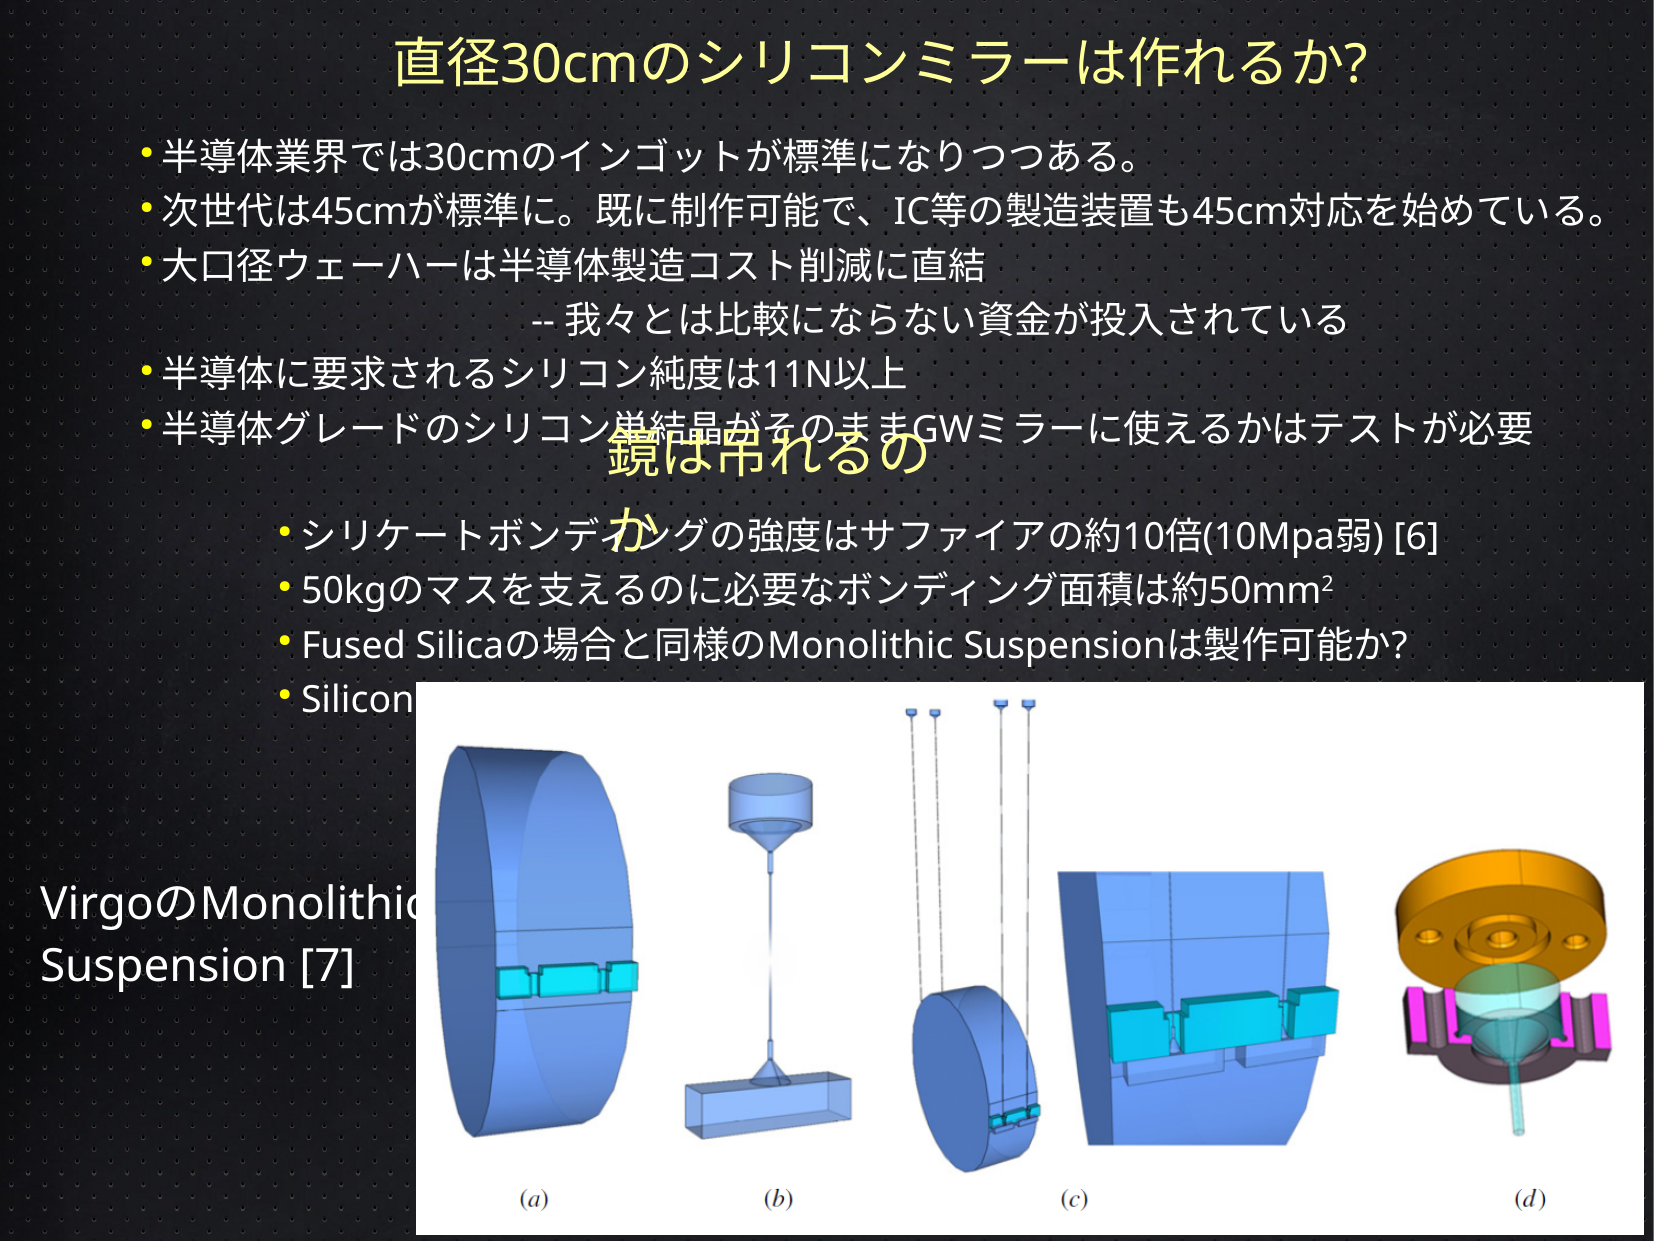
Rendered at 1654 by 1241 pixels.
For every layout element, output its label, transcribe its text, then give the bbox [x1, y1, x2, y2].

picture [0, 0, 1654, 1241]
text_box シリケートボンディングの強度はサファイアの約10倍(10Mpa弱) [6] 50kgのマスを支えるのに必要なボンディング面積は約50mm2 Fused Silicaの場合と同様のMonolithic Suspensionは製作可能か? SiliconのWelding ? [263, 498, 1351, 664]
text_box 直径30cmのシリコンミラーは作れるか? [377, 11, 1292, 81]
text_box 鏡は吊れるのか [591, 401, 994, 471]
text_box 半導体業界では30cmのインゴットが標準になりつつある。 次世代は45cmが標準に。既に制作可能で、IC等の製造装置も45cm対応を始めている。 大口径ウェーハーは半導体製造コスト削減に直結 -- 我々とは比較にならない資金が投入されている 半導体に要求されるシリコン純度は11N以上 半導体グレードのシリコン単結晶がそのままGWミラーに使えるかはテストが必要 [125, 119, 1549, 359]
text_box VirgoのMonolithic Suspension [7] [25, 858, 395, 966]
